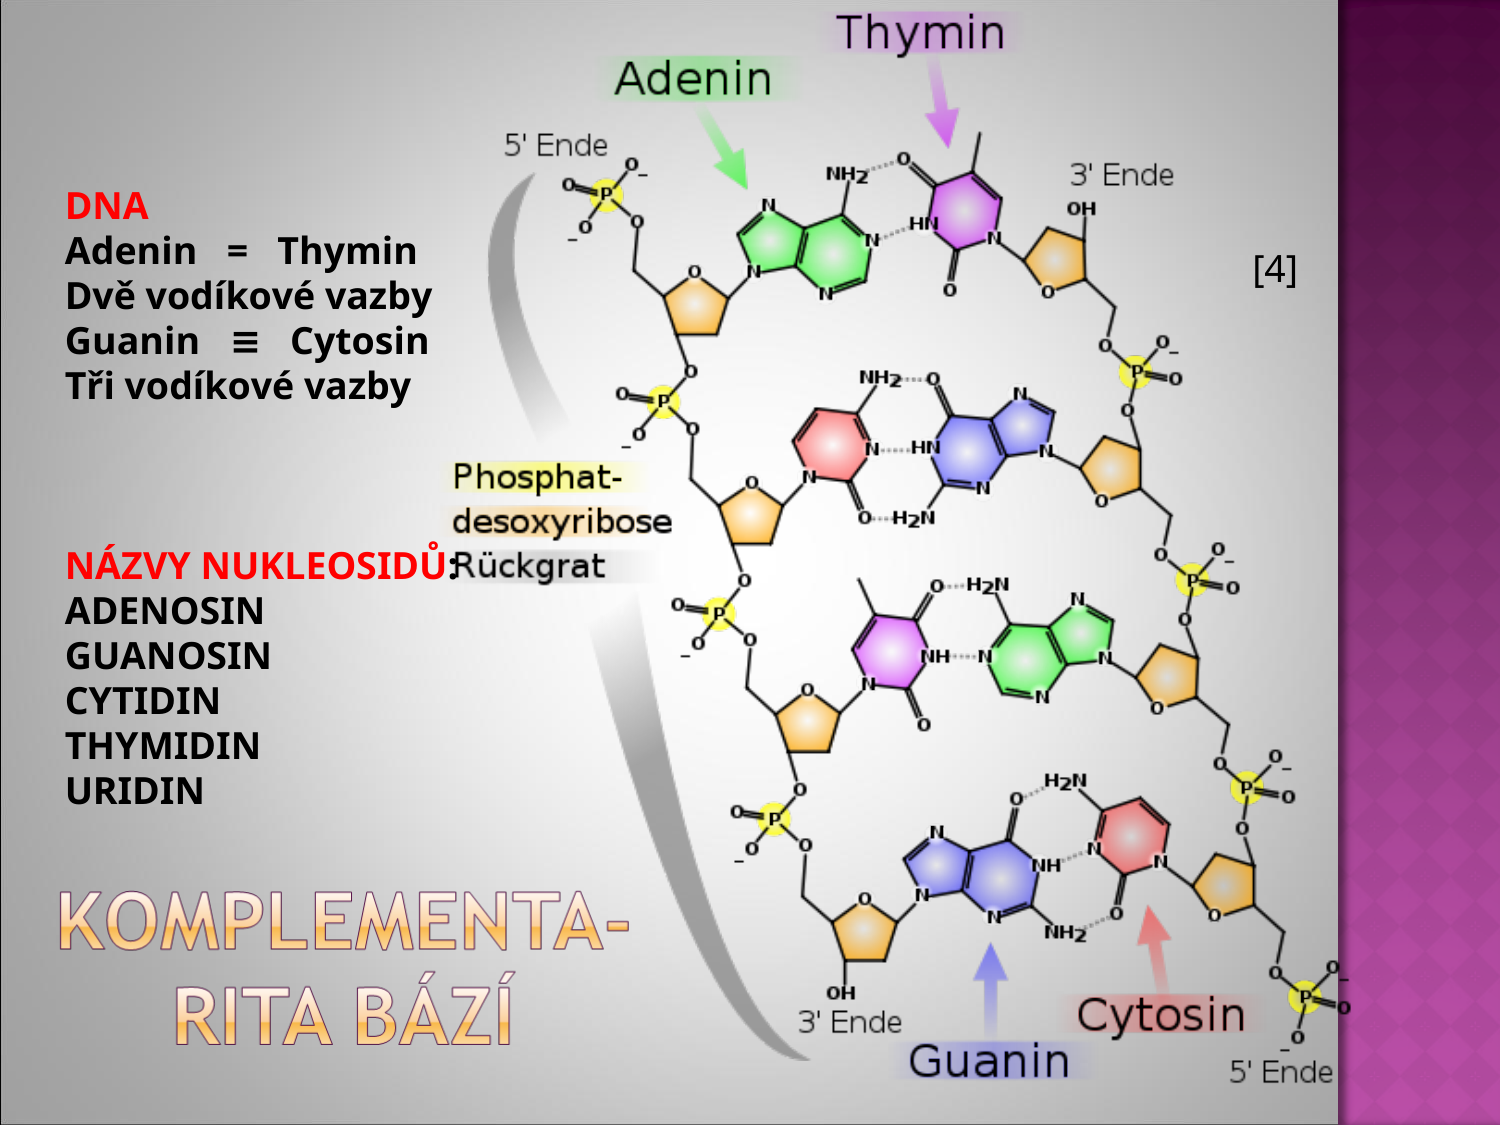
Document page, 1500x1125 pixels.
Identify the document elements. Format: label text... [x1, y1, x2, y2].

text_box [0, 849, 437, 1065]
picture [0, 0, 1500, 1125]
text_box DNA Adenin = Thymin Dvě vodíkové vazby Guanin ≡ Cytosin Tři vodíkové vazby NÁZVY NUKLEOSIDŮ: ADENOSIN GUANOSIN CYTIDIN THYMIDIN URIDIN [49, 174, 485, 866]
